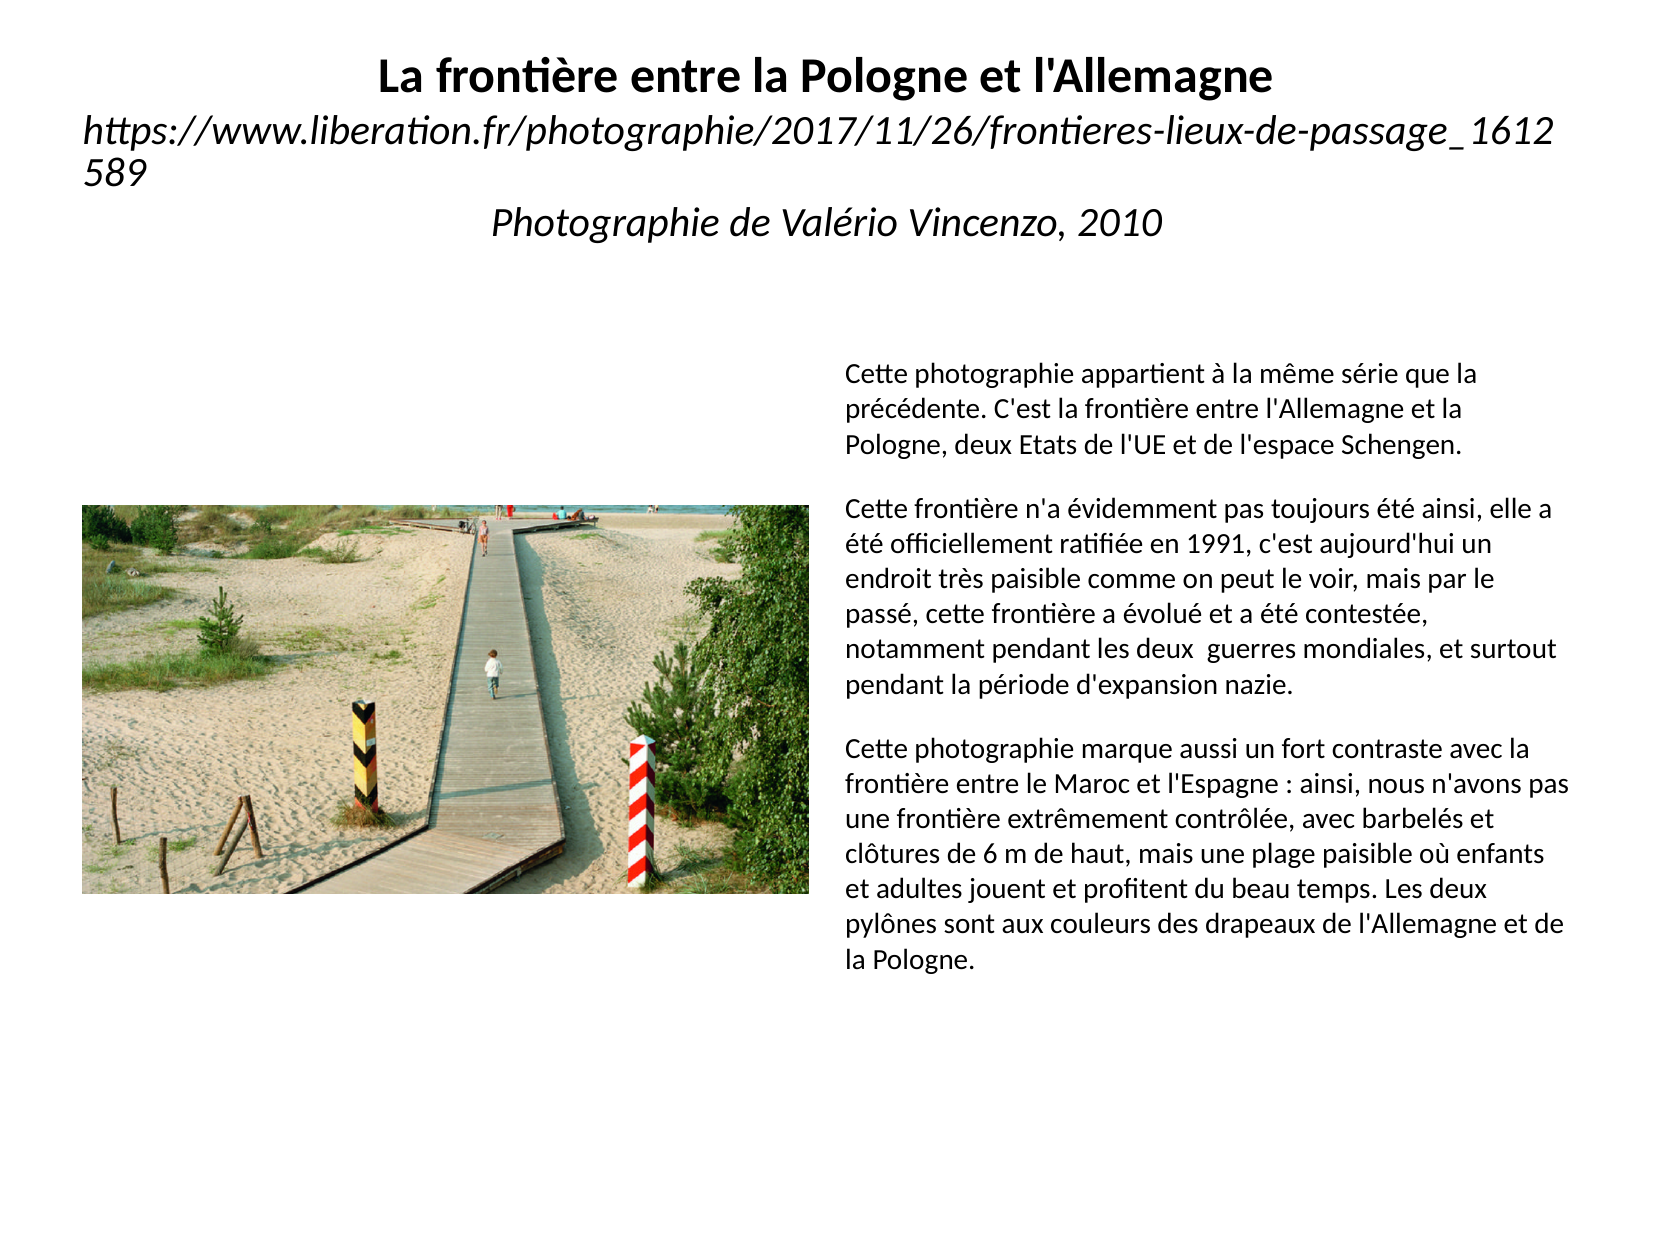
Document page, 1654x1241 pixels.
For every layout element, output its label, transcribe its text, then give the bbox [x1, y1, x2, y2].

title La frontière entre la Pologne et l'Allemagne https://www.liberation.fr/photographie/2017/11/26/frontieres-lieux-de-passage_1612589Photographie de Valério Vincenzo, 2010 [82, 0, 1571, 323]
picture [82, 505, 809, 894]
list Cette photographie appartient à la même série que la précédente. C'est la frontière entre l'Allemagne et la Pologne, deux Etats de l'UE et de l'espace Schengen. Cette frontière n'a évidemment pas toujours été ainsi, elle a été officiellement ratifiée en 1991, c'est aujourd'hui un endroit très paisible comme on peut le voir, mais par le passé, cette frontière a évolué et a été contestée, notamment pendant les deux guerres mondiales, et surtout pendant la période d'expansion nazie. Cette photographie marque aussi un fort contraste avec la frontière entre le Maroc et l'Espagne : ainsi, nous n'avons pas une frontière extrêmement contrôlée, avec barbelés et clôtures de 6 m de haut, mais une plage paisible où enfants et adultes jouent et profitent du beau temps. Les deux pylônes sont aux couleurs des drapeaux de l'Allemagne et de la Pologne. [845, 290, 1572, 1117]
